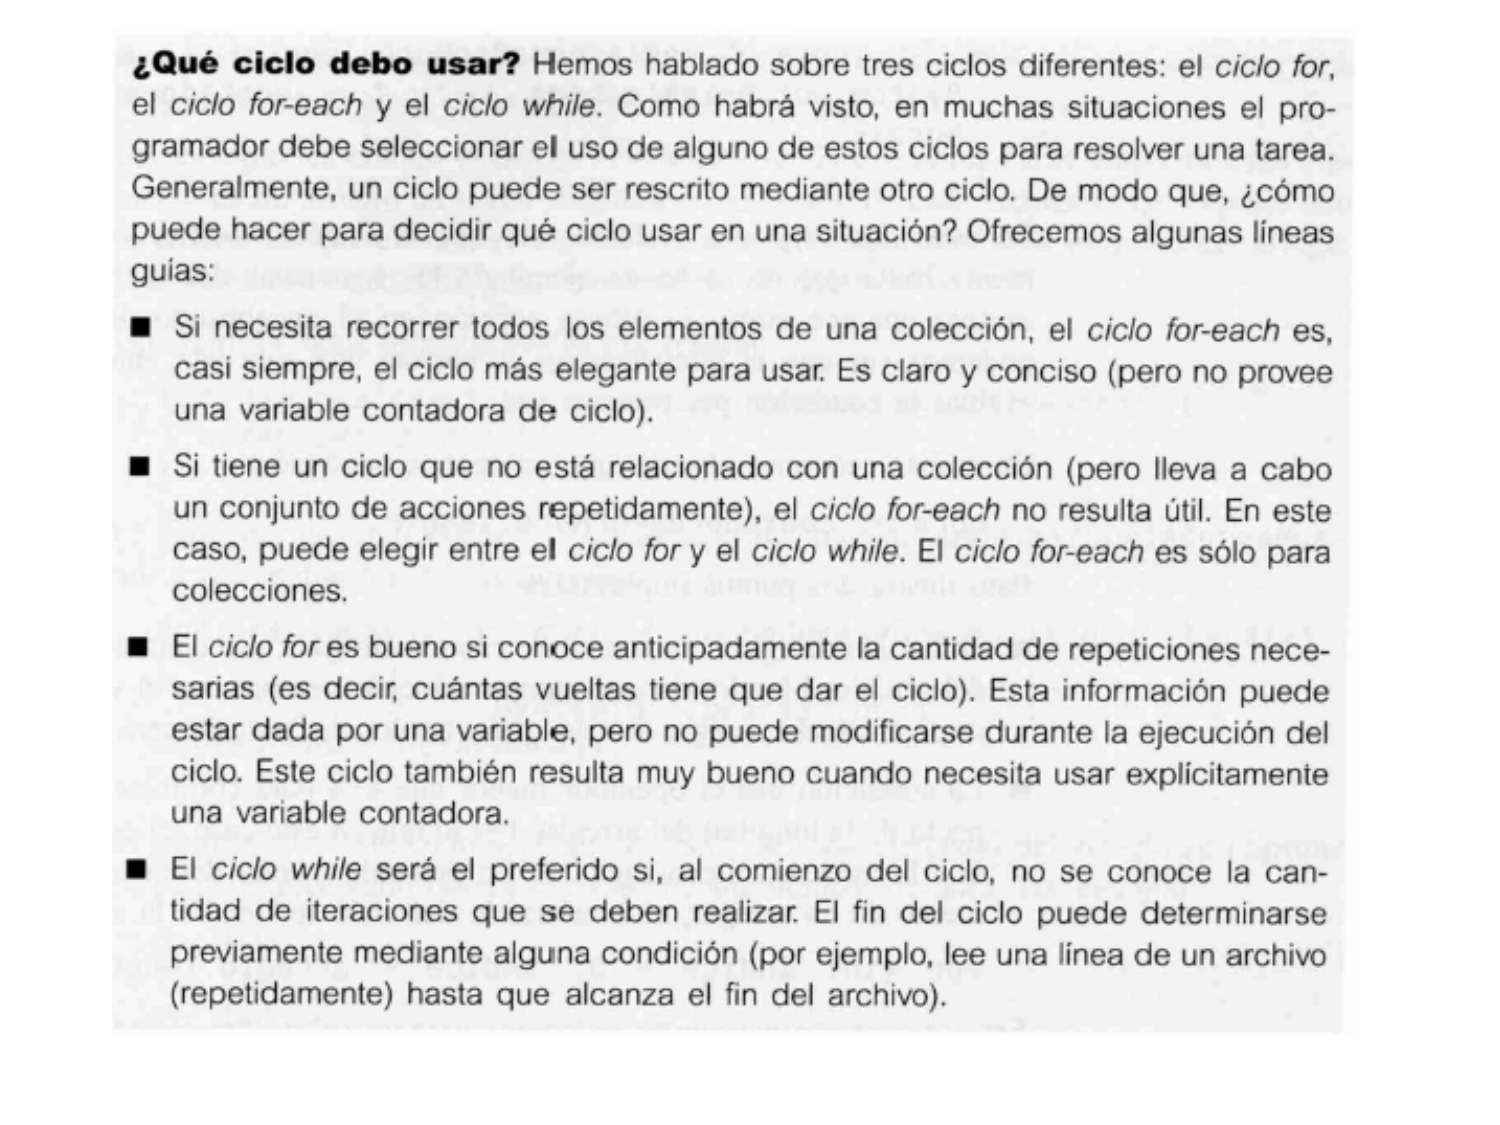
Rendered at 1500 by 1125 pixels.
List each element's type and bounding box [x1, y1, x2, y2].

picture [112, 30, 1357, 1035]
